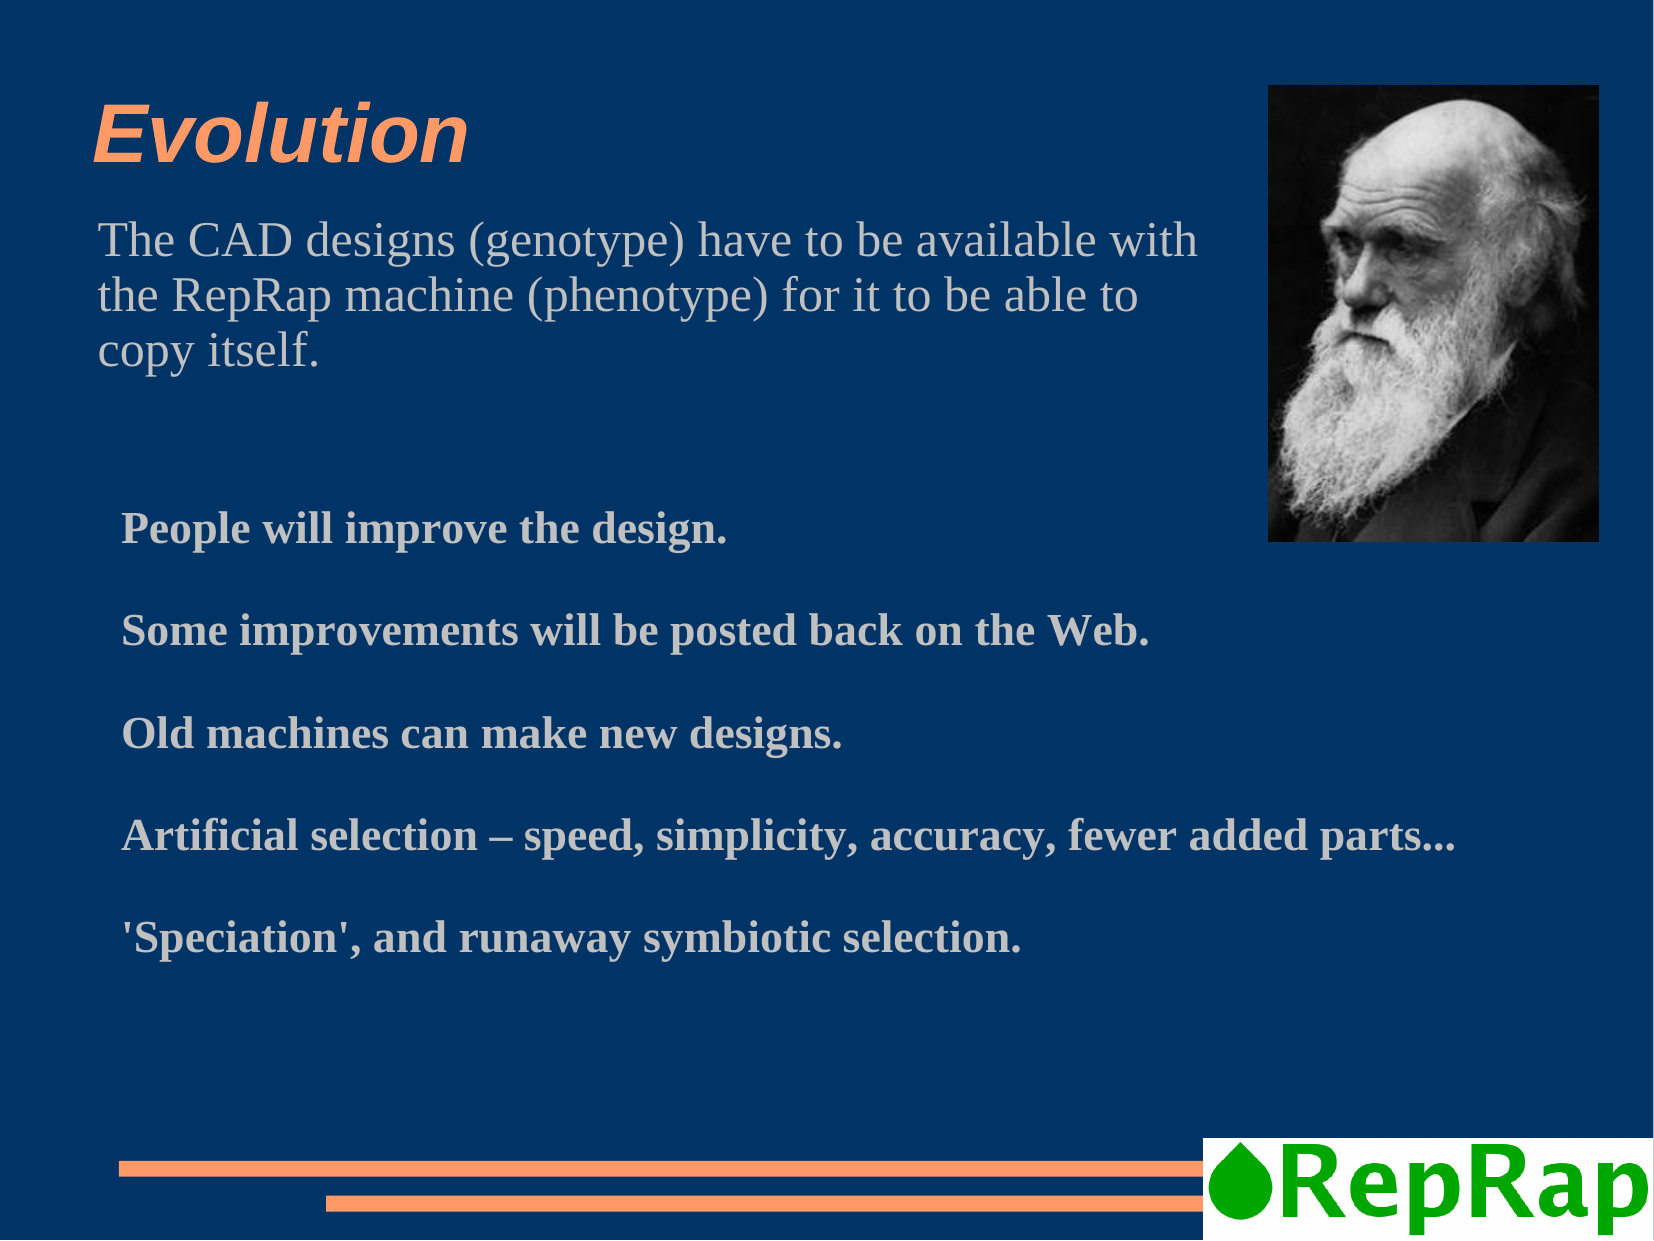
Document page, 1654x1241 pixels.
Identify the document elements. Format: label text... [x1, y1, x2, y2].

text_box The CAD designs (genotype) have to be available with the RepRap machine (phenotype) for it to be able to copy itself. [97, 211, 1208, 394]
picture [1268, 85, 1599, 542]
text_box People will improve the design. Some improvements will be posted back on the Web. Old machines can make new designs. Artificial selection – speed, simplicity, accuracy, fewer added parts... 'Speciation', and runaway symbiotic selection. [96, 447, 1586, 1143]
title Evolution [92, 30, 1505, 238]
text_box [63, 210, 762, 273]
picture [1203, 1138, 1654, 1241]
